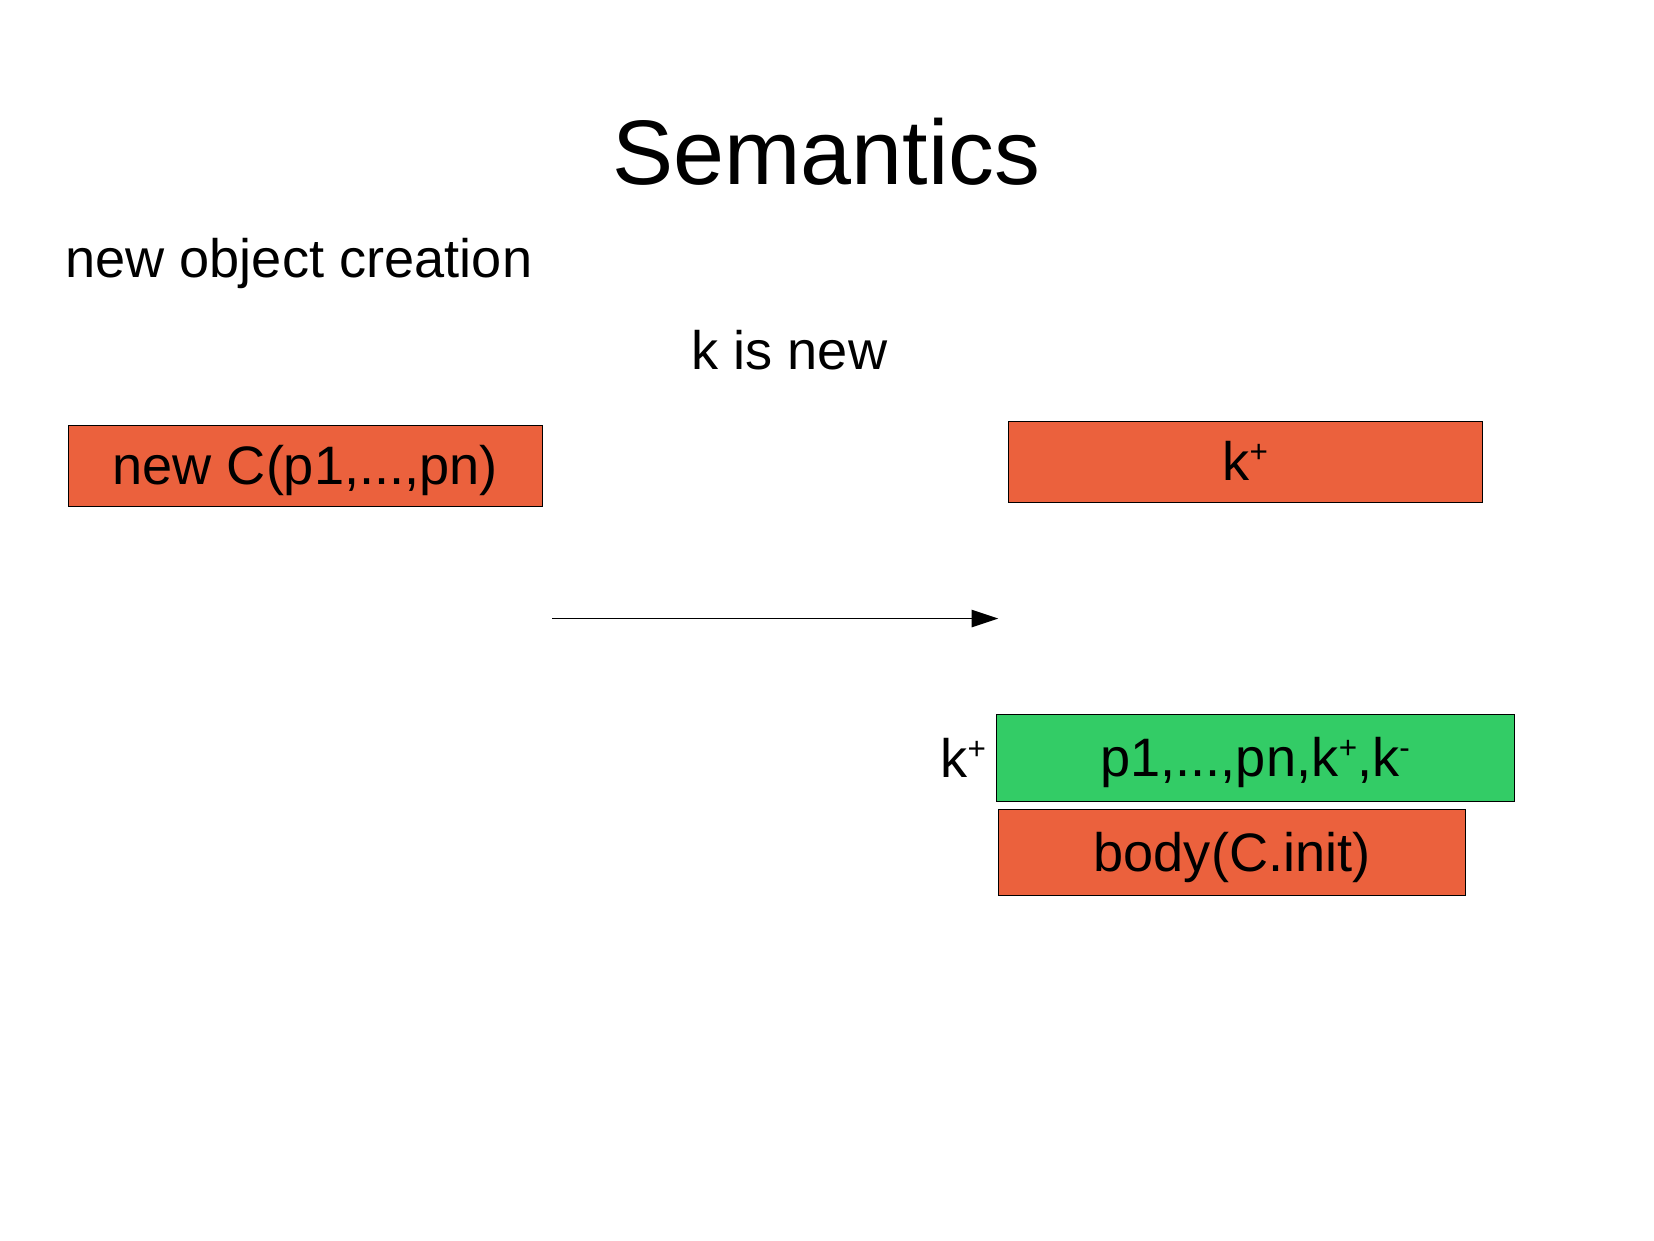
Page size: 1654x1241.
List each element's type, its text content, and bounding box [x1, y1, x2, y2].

text_box body(C.init) [998, 809, 1466, 896]
text_box k+ [1008, 421, 1483, 503]
text_box k is new [676, 313, 910, 389]
title Semantics [82, 49, 1571, 257]
text_box new C(p1,...,pn) [68, 425, 543, 507]
text_box p1,...,pn,k+,k- [996, 714, 1515, 802]
text_box new object creation [50, 220, 581, 297]
text_box k+ [925, 720, 1005, 797]
